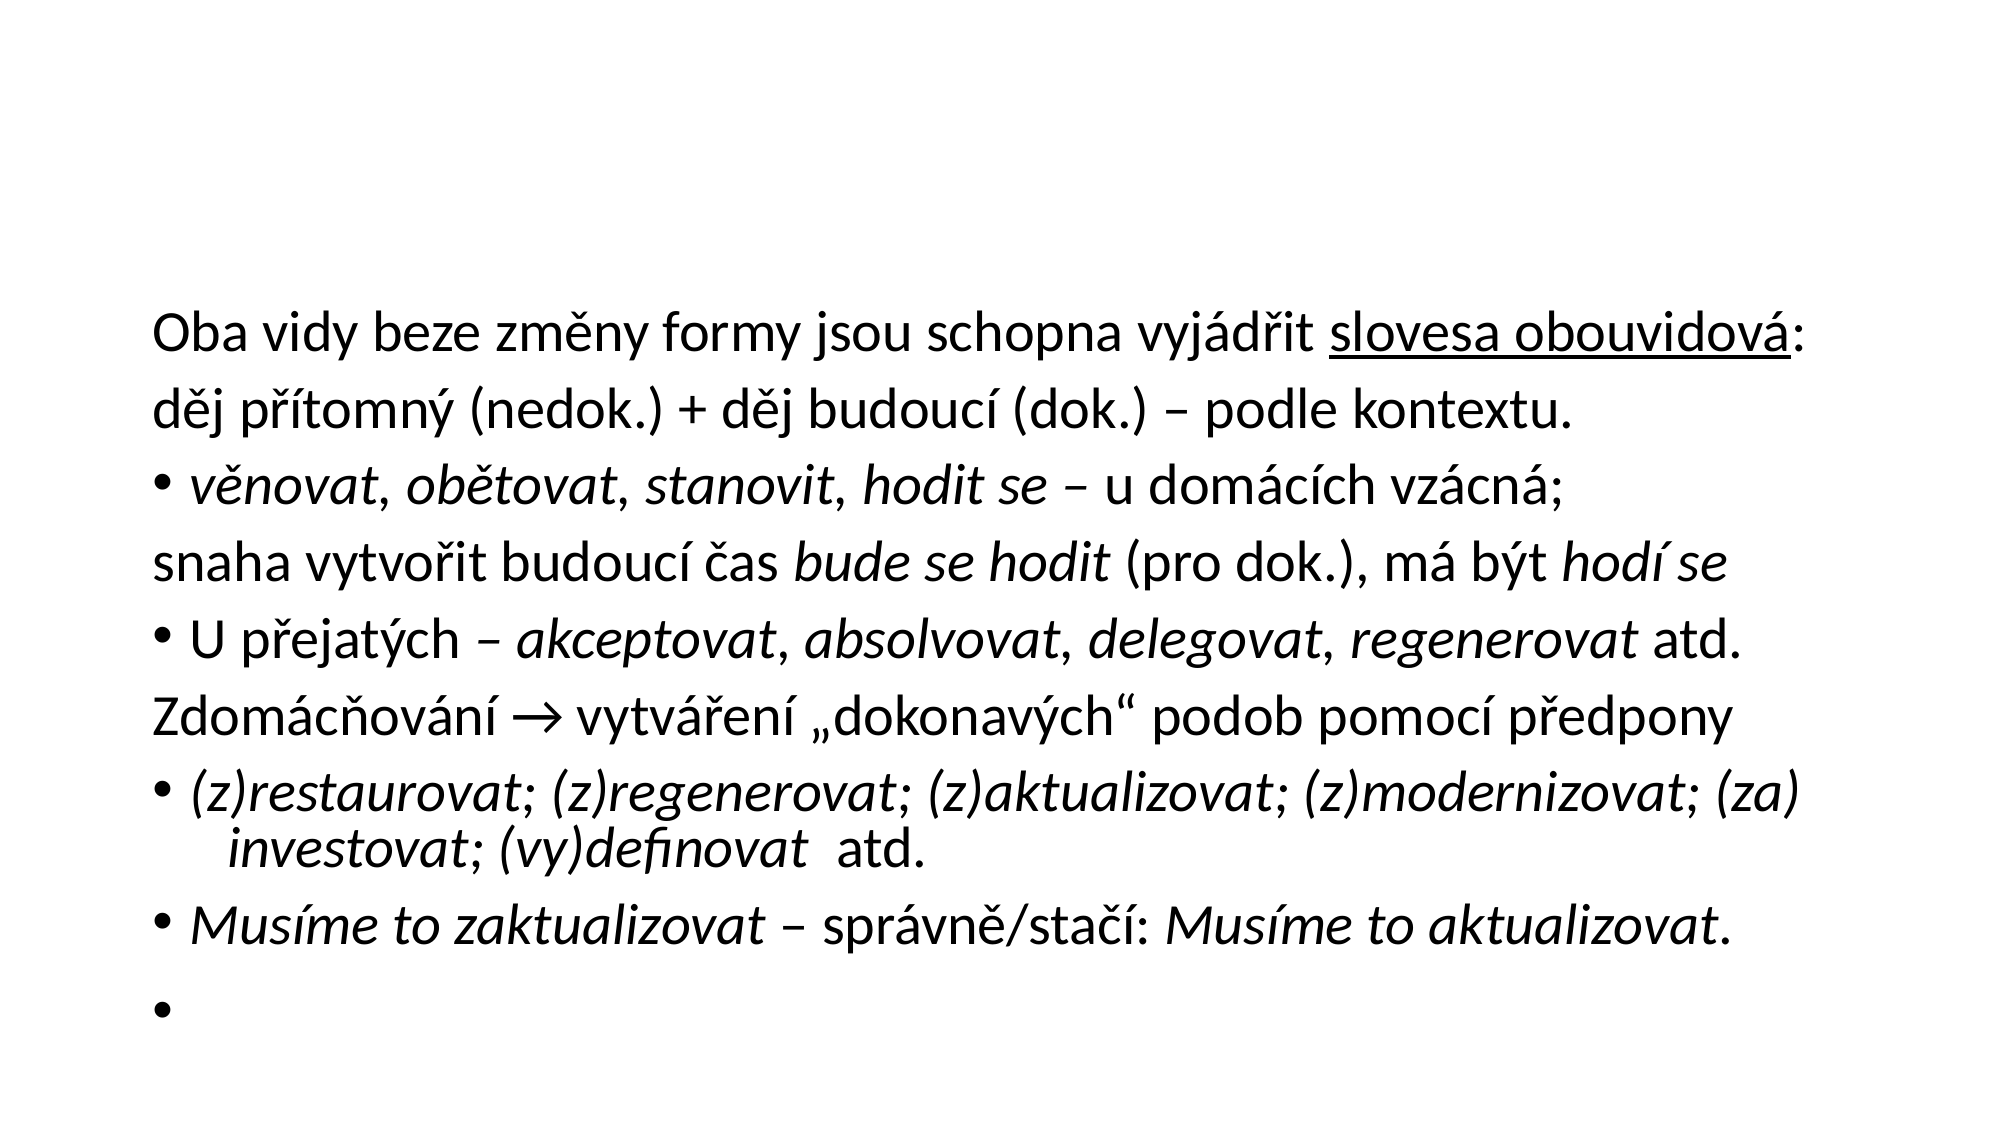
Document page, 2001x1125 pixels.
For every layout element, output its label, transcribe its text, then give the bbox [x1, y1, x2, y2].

list Oba vidy beze změny formy jsou schopna vyjádřit slovesa obouvidová: děj přítomný (nedok.) + děj budoucí (dok.) – podle kontextu. věnovat, obětovat, stanovit, hodit se – u domácích vzácná; snaha vytvořit budoucí čas bude se hodit (pro dok.), má být hodí se U přejatých – akceptovat, absolvovat, delegovat, regenerovat atd. Zdomácňování → vytváření „dokonavých“ podob pomocí předpony (z)restaurovat; (z)regenerovat; (z)aktualizovat; (z)modernizovat; (za) investovat; (vy)definovat atd. Musíme to zaktualizovat – správně/stačí: Musíme to aktualizovat. [137, 299, 1863, 1014]
